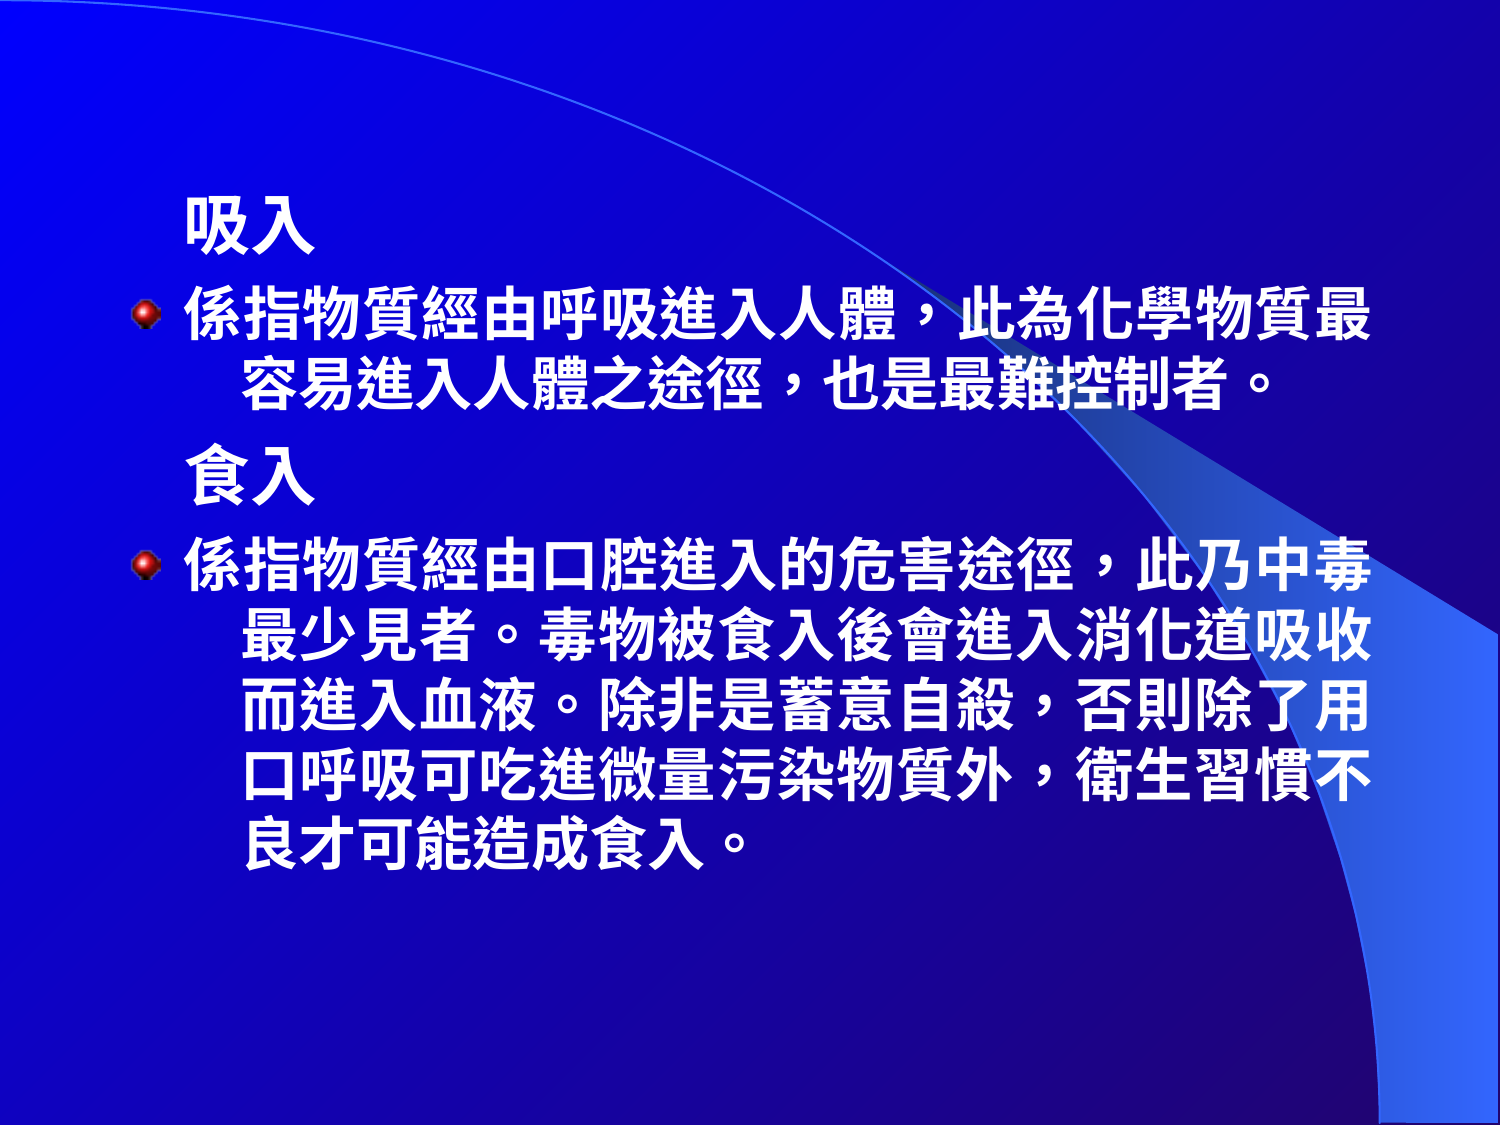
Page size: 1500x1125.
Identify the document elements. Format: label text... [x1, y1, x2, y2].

list 吸入 係指物質經由呼吸進入人體，此為化學物質最容易進入人體之途徑，也是最難控制者。 食入 係指物質經由口腔進入的危害途徑，此乃中毒最少見者。毒物被食入後會進入消化道吸收而進入血液。除非是蓄意自殺，否則除了用口呼吸可吃進微量污染物質外，衛生習慣不良才可能造成食入。 [112, 174, 1388, 938]
